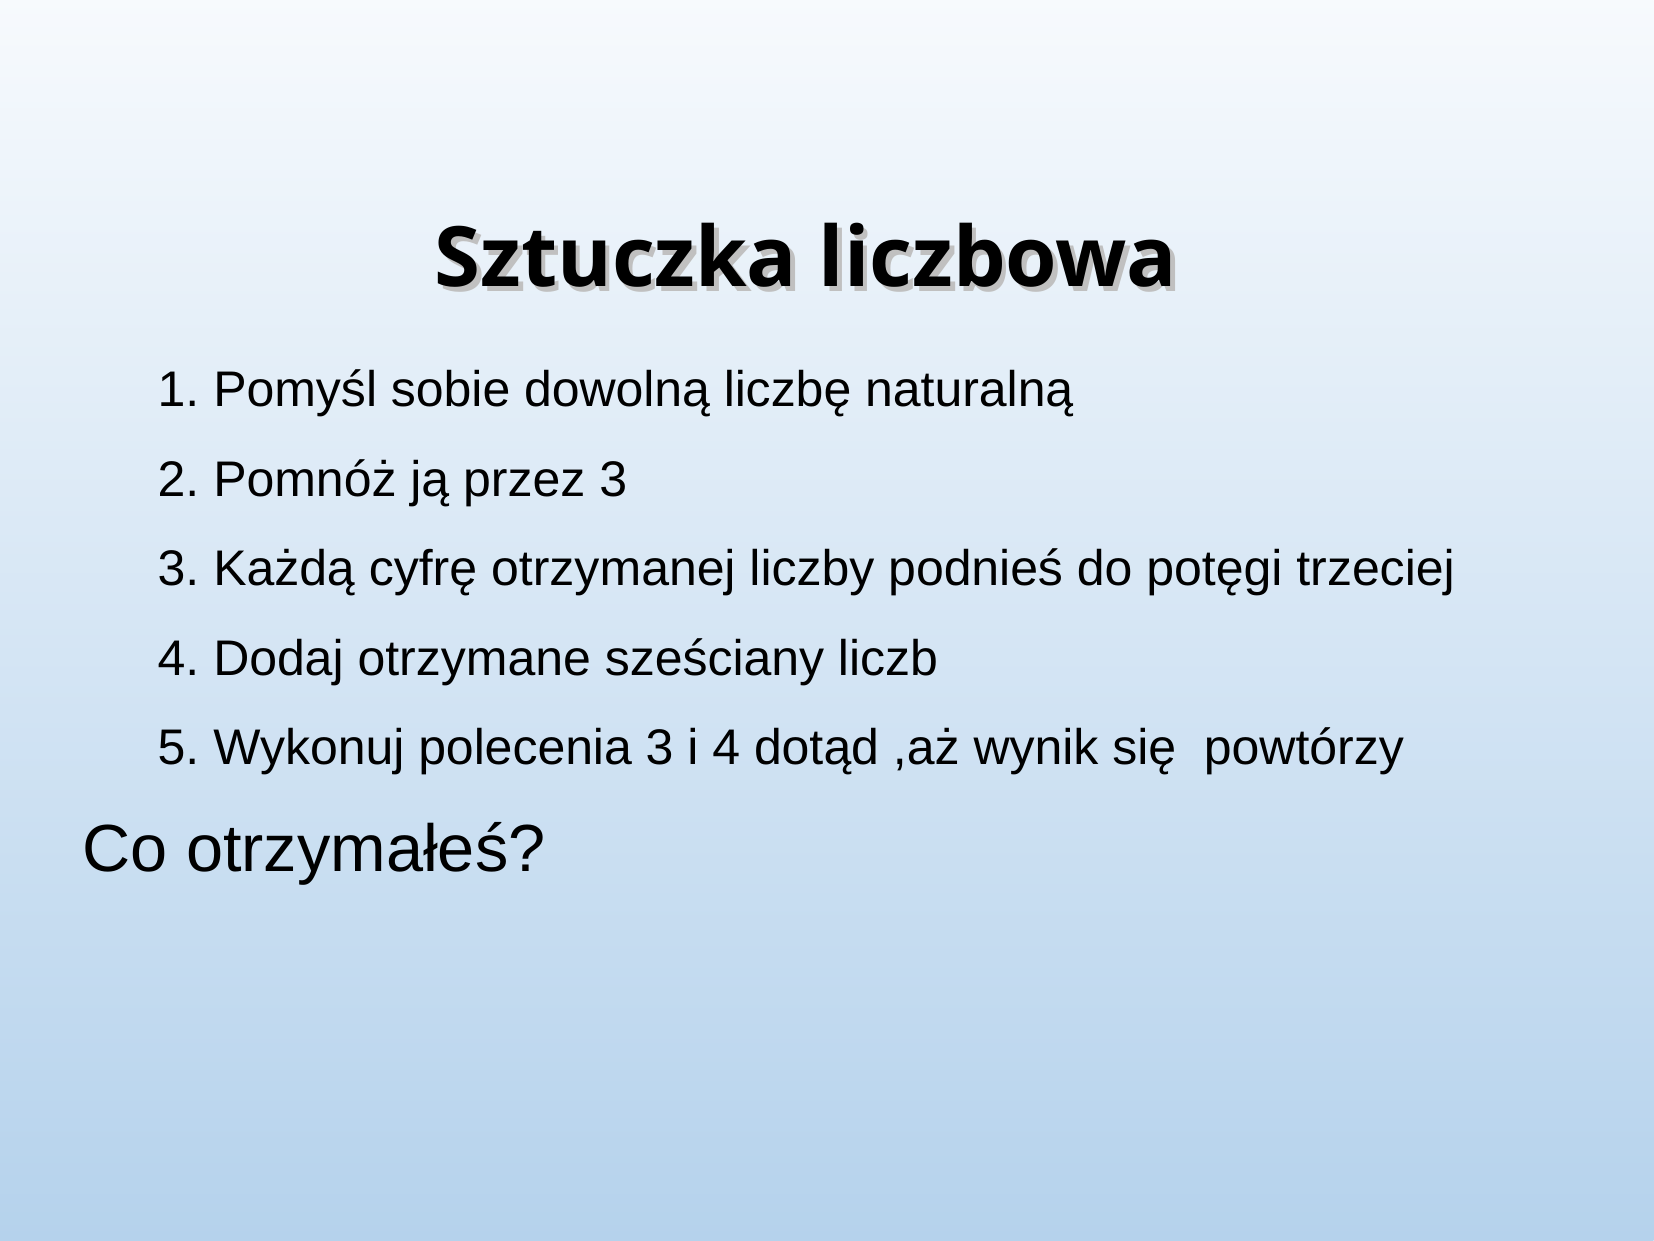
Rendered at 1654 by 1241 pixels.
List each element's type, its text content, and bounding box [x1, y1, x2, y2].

title Sztuczka liczbowa [62, 149, 1551, 357]
list 1. Pomyśl sobie dowolną liczbę naturalną 2. Pomnóż ją przez 3 3. Każdą cyfrę otrzymanej liczby podnieś do potęgi trzeciej 4. Dodaj otrzymane sześciany liczb 5. Wykonuj polecenia 3 i 4 dotąd ,aż wynik się powtórzy Co otrzymałeś? [82, 356, 1571, 1176]
